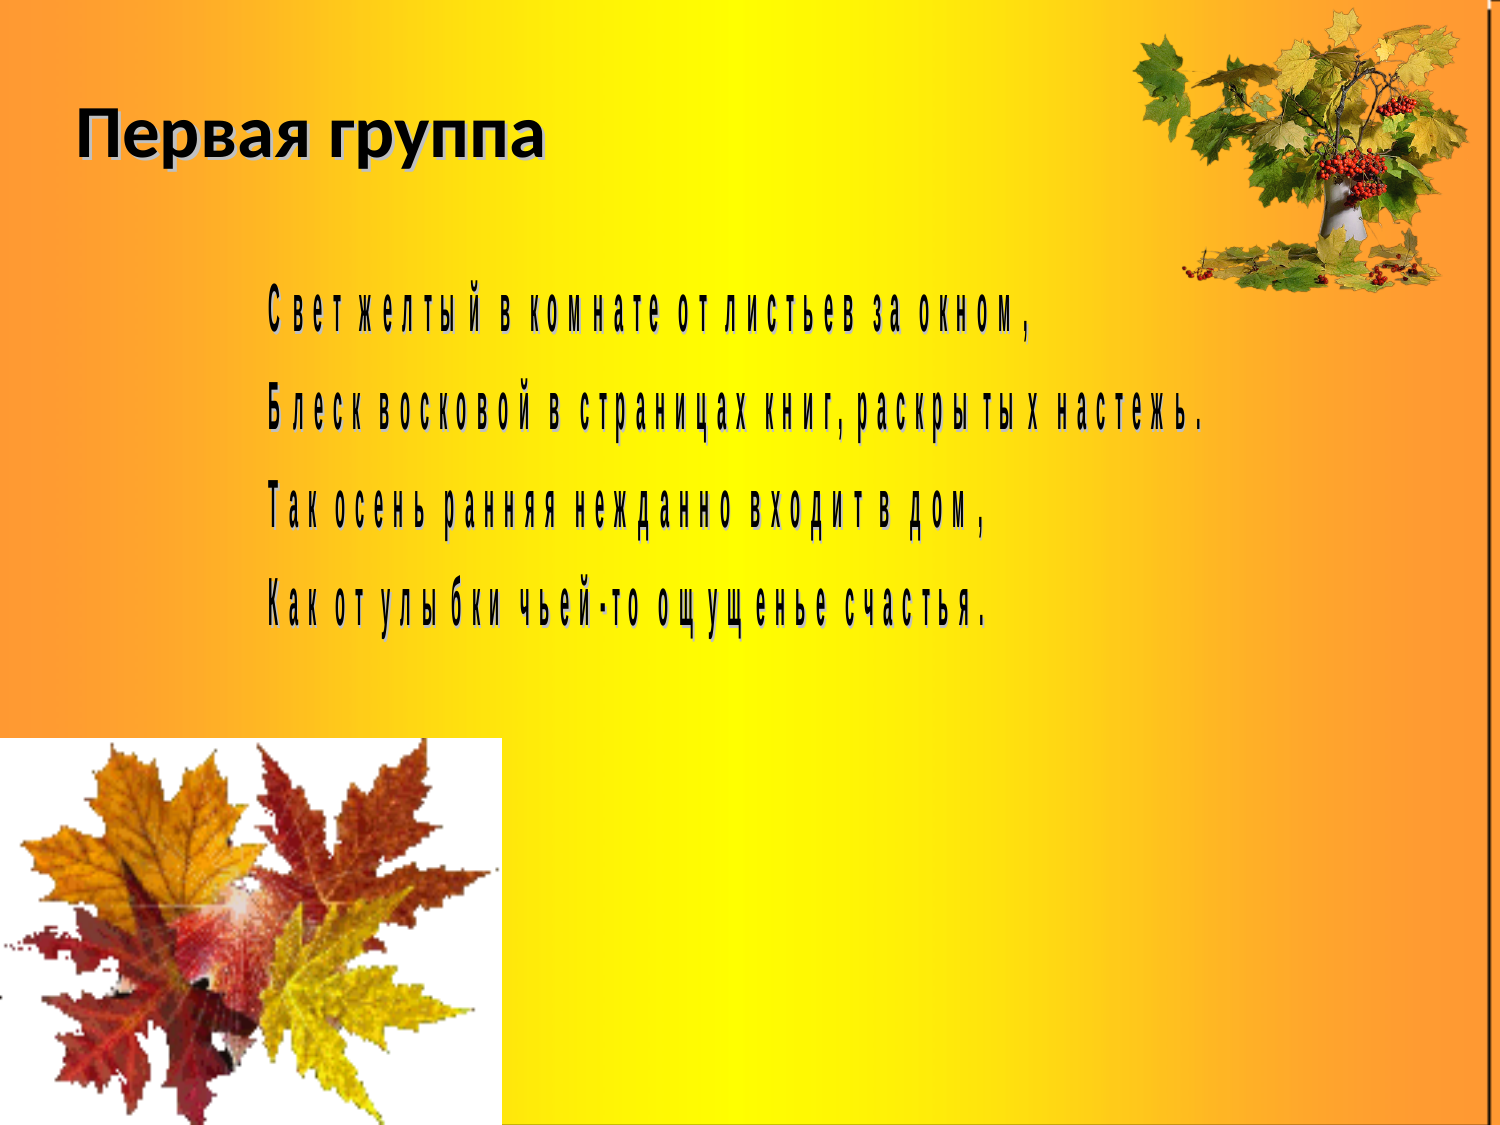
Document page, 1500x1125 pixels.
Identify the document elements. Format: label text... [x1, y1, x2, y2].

picture [0, 0, 1500, 1125]
title Первая группа [75, 44, 1425, 233]
